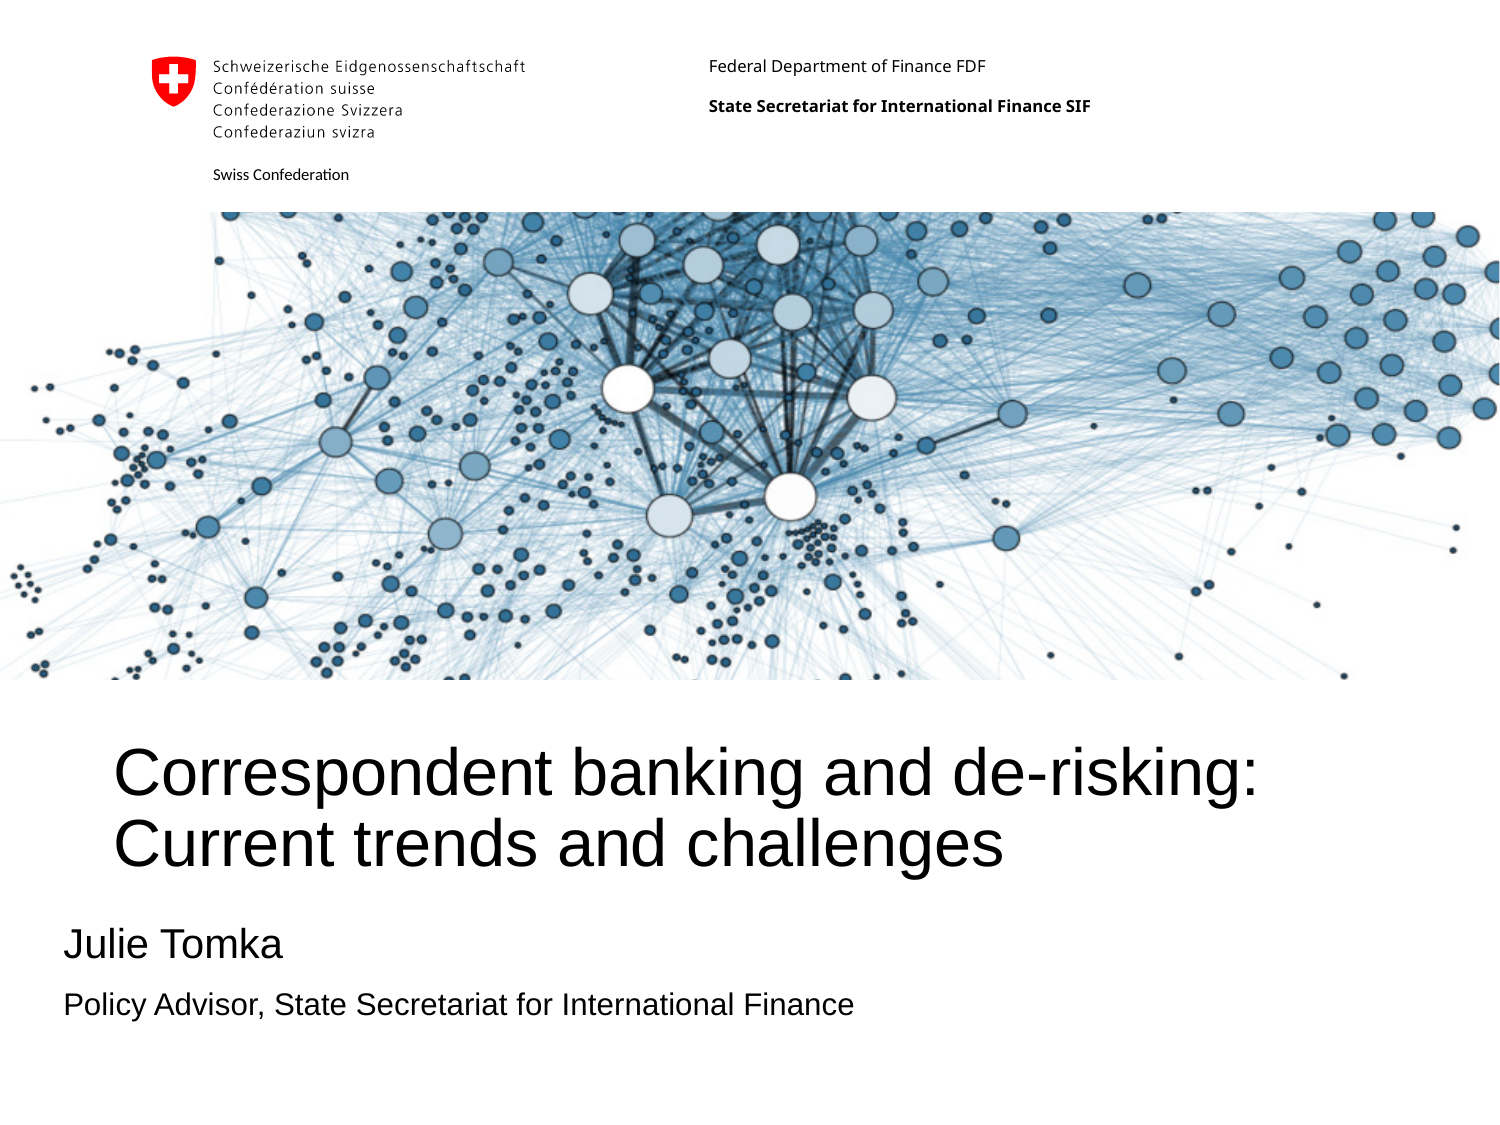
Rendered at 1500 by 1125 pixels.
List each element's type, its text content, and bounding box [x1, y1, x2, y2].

text_box Julie Tomka Policy Advisor, State Secretariat for International Finance [48, 915, 1430, 1073]
text_box Federal Department of Finance FDF State Secretariat for International Finance SIF [694, 48, 1106, 123]
subtitle Correspondent banking and de-risking: Current trends and challenges [98, 730, 1402, 881]
text_box Swiss Confederation [198, 136, 365, 192]
picture [151, 56, 525, 138]
picture [0, 212, 1500, 680]
